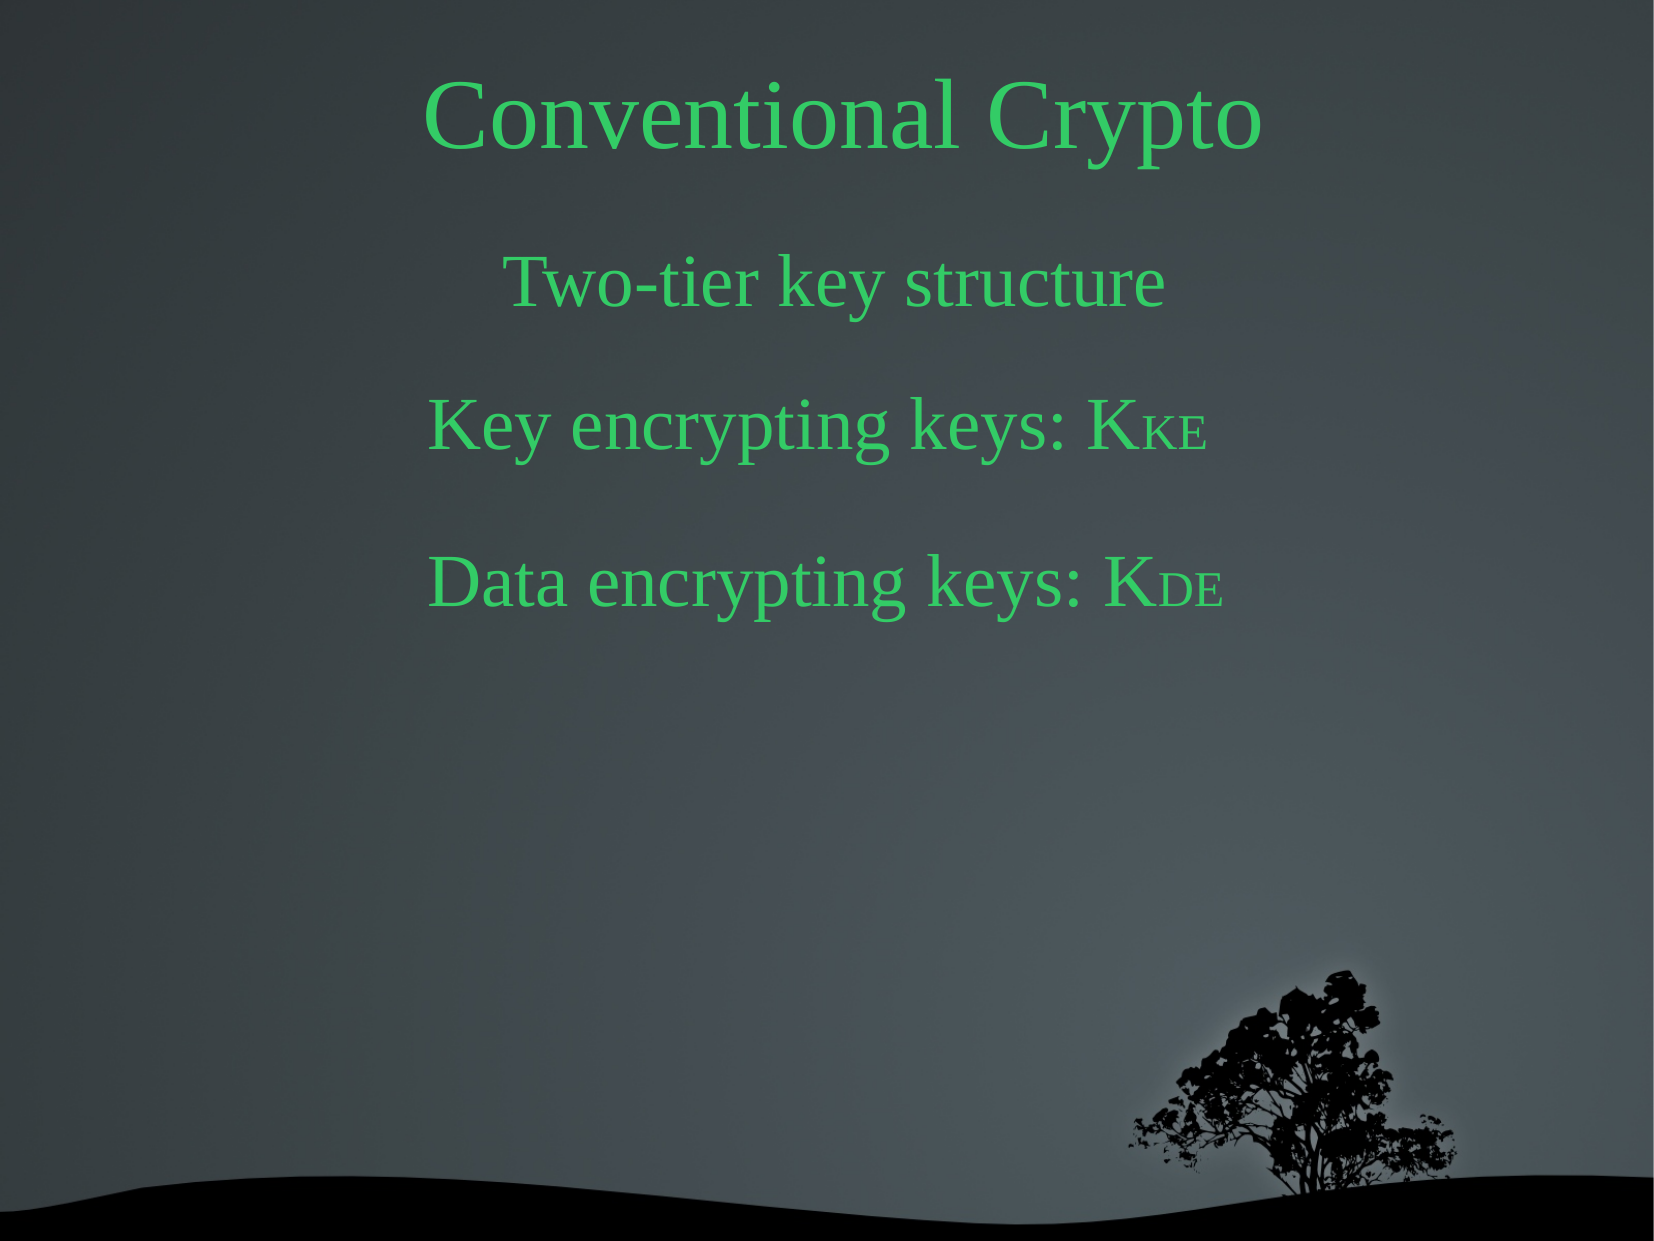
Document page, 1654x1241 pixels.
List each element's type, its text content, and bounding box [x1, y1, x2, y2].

picture [0, 0, 1654, 1241]
text_box Key encrypting keys: KKE [412, 375, 1217, 481]
text_box Conventional Crypto [408, 51, 1276, 188]
text_box Two-tier key structure [487, 231, 1175, 338]
text_box Data encrypting keys: KDE [412, 531, 1237, 638]
